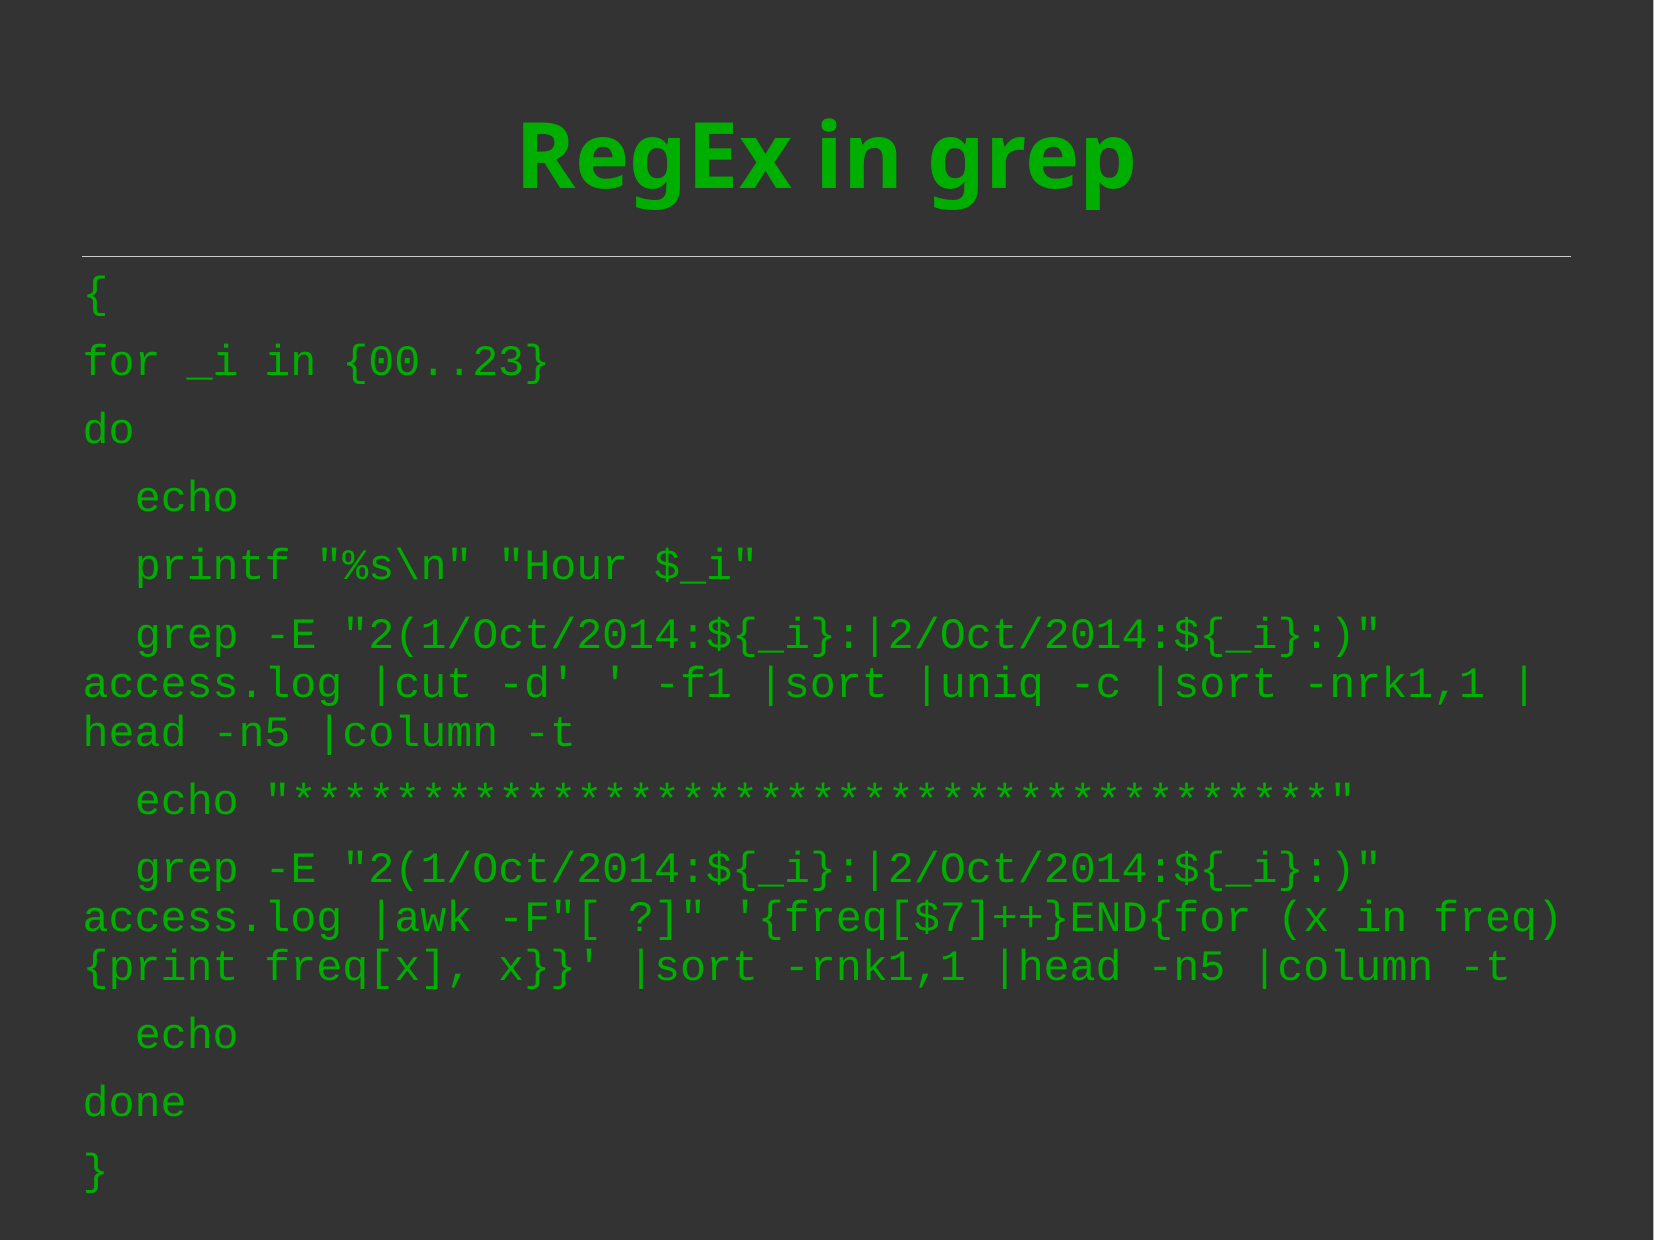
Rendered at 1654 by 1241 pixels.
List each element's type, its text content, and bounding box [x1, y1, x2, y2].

list { for _i in {00..23} do echo printf "%s\n" "Hour $_i" grep -E "2(1/Oct/2014:${_i}:|2/Oct/2014:${_i}:)" access.log |cut -d' ' -f1 |sort |uniq -c |sort -nrk1,1 |head -n5 |column -t echo "****************************************" grep -E "2(1/Oct/2014:${_i}:|2/Oct/2014:${_i}:)" access.log |awk -F"[ ?]" '{freq[$7]++}END{for (x in freq) {print freq[x], x}}' |sort -rnk1,1 |head -n5 |column -t echo done } [82, 271, 1571, 1217]
title RegEx in grep [82, 49, 1571, 257]
